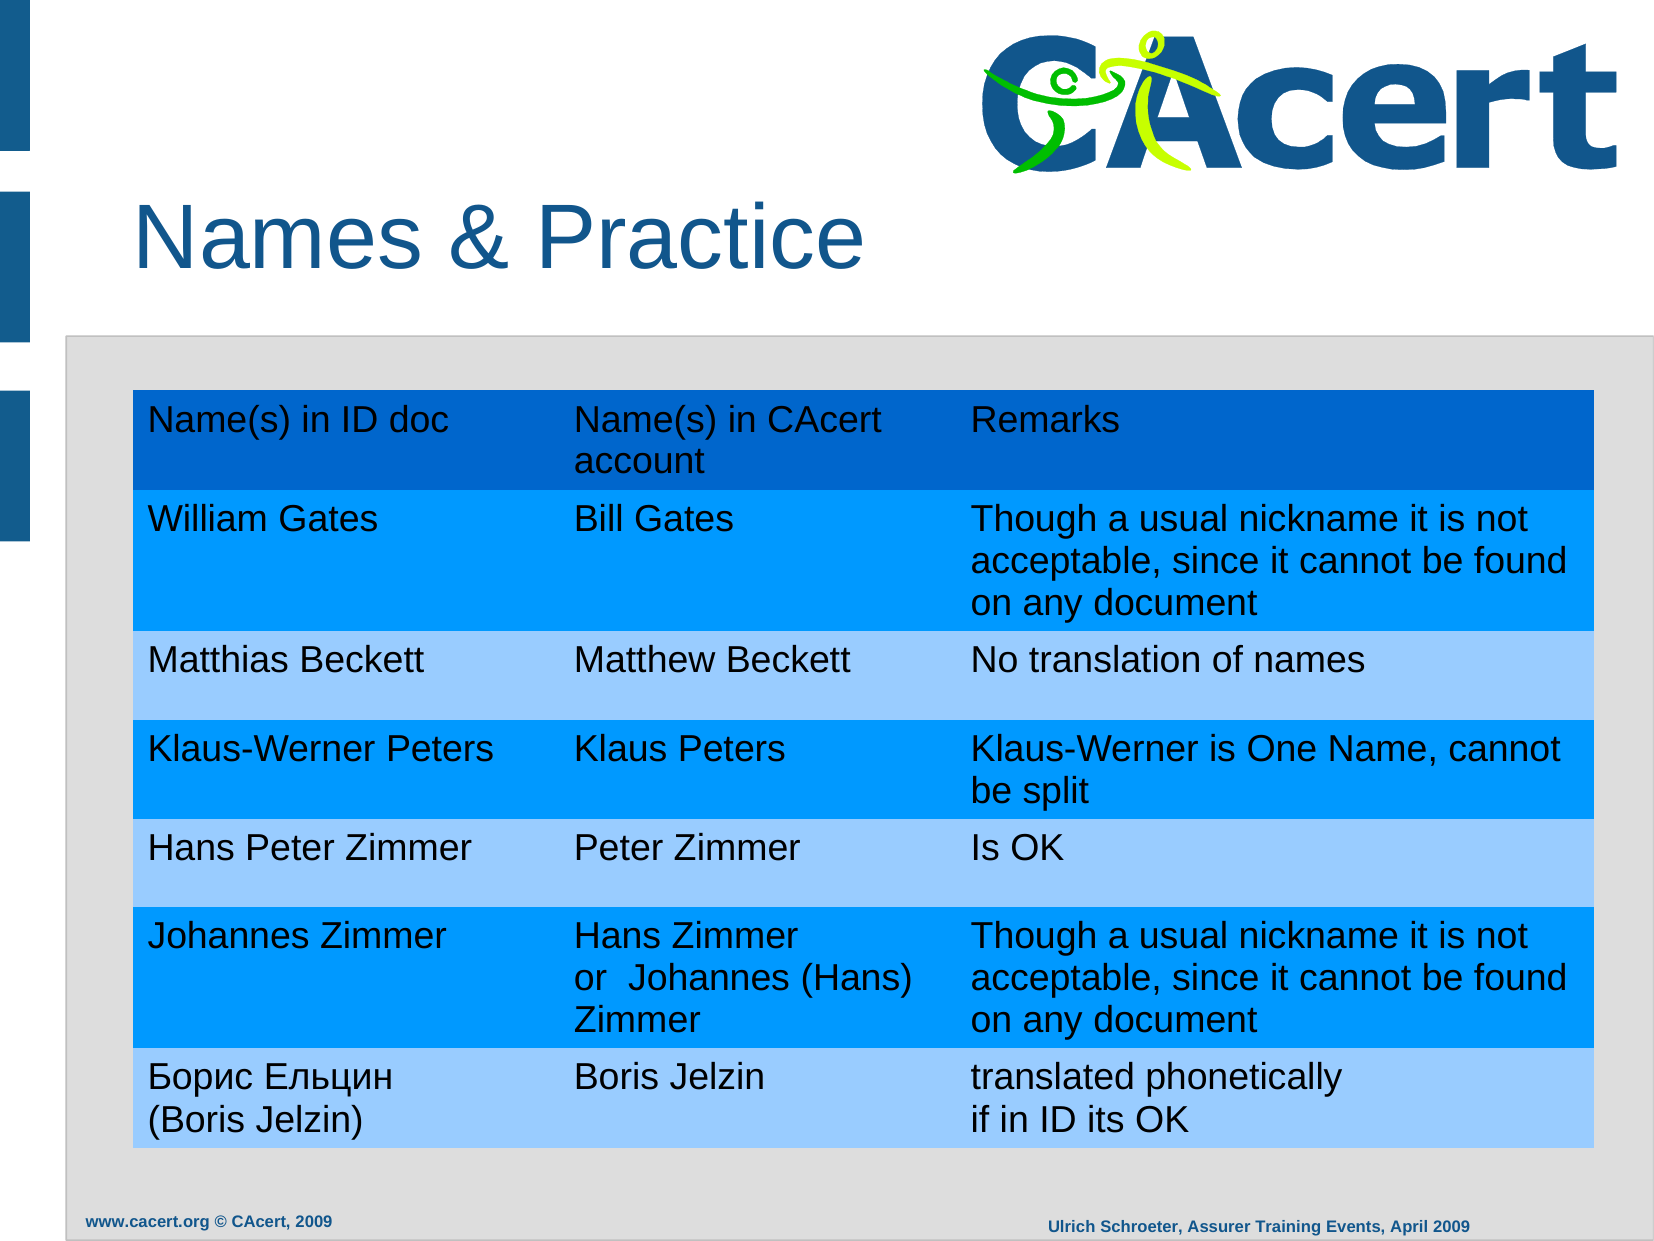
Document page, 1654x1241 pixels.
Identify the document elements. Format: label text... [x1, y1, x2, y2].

table_cell Though a usual nickname it is not acceptable, since it cannot be found on any document [956, 490, 1594, 631]
table_cell Klaus Peters [559, 720, 956, 819]
table_cell Peter Zimmer [559, 819, 956, 907]
table_cell Klaus-Werner is One Name, cannot be split [956, 720, 1594, 819]
table_cell Matthew Beckett [559, 631, 956, 720]
table_cell Though a usual nickname it is not acceptable, since it cannot be found on any document [956, 907, 1594, 1048]
text_box Names & Practice [118, 177, 883, 296]
table_cell Boris Jelzin [559, 1048, 956, 1148]
table_cell Борис Ельцин (Boris Jelzin) [133, 1048, 559, 1148]
table_cell Matthias Beckett [133, 631, 559, 720]
table_cell Klaus-Werner Peters [133, 720, 559, 819]
table_header Name(s) in ID doc [133, 390, 559, 490]
table_cell Hans Zimmer or Johannes (Hans) Zimmer [559, 907, 956, 1048]
table_cell Bill Gates [559, 490, 956, 631]
table_header Name(s) in CAcert account [559, 390, 956, 490]
table_cell Hans Peter Zimmer [133, 819, 559, 907]
table_cell Is OK [956, 819, 1594, 907]
table_header Remarks [956, 390, 1594, 490]
table_cell translated phonetically if in ID its OK [956, 1048, 1594, 1148]
table_cell Johannes Zimmer [133, 907, 559, 1048]
table_cell No translation of names [956, 631, 1594, 720]
table_cell William Gates [133, 490, 559, 631]
